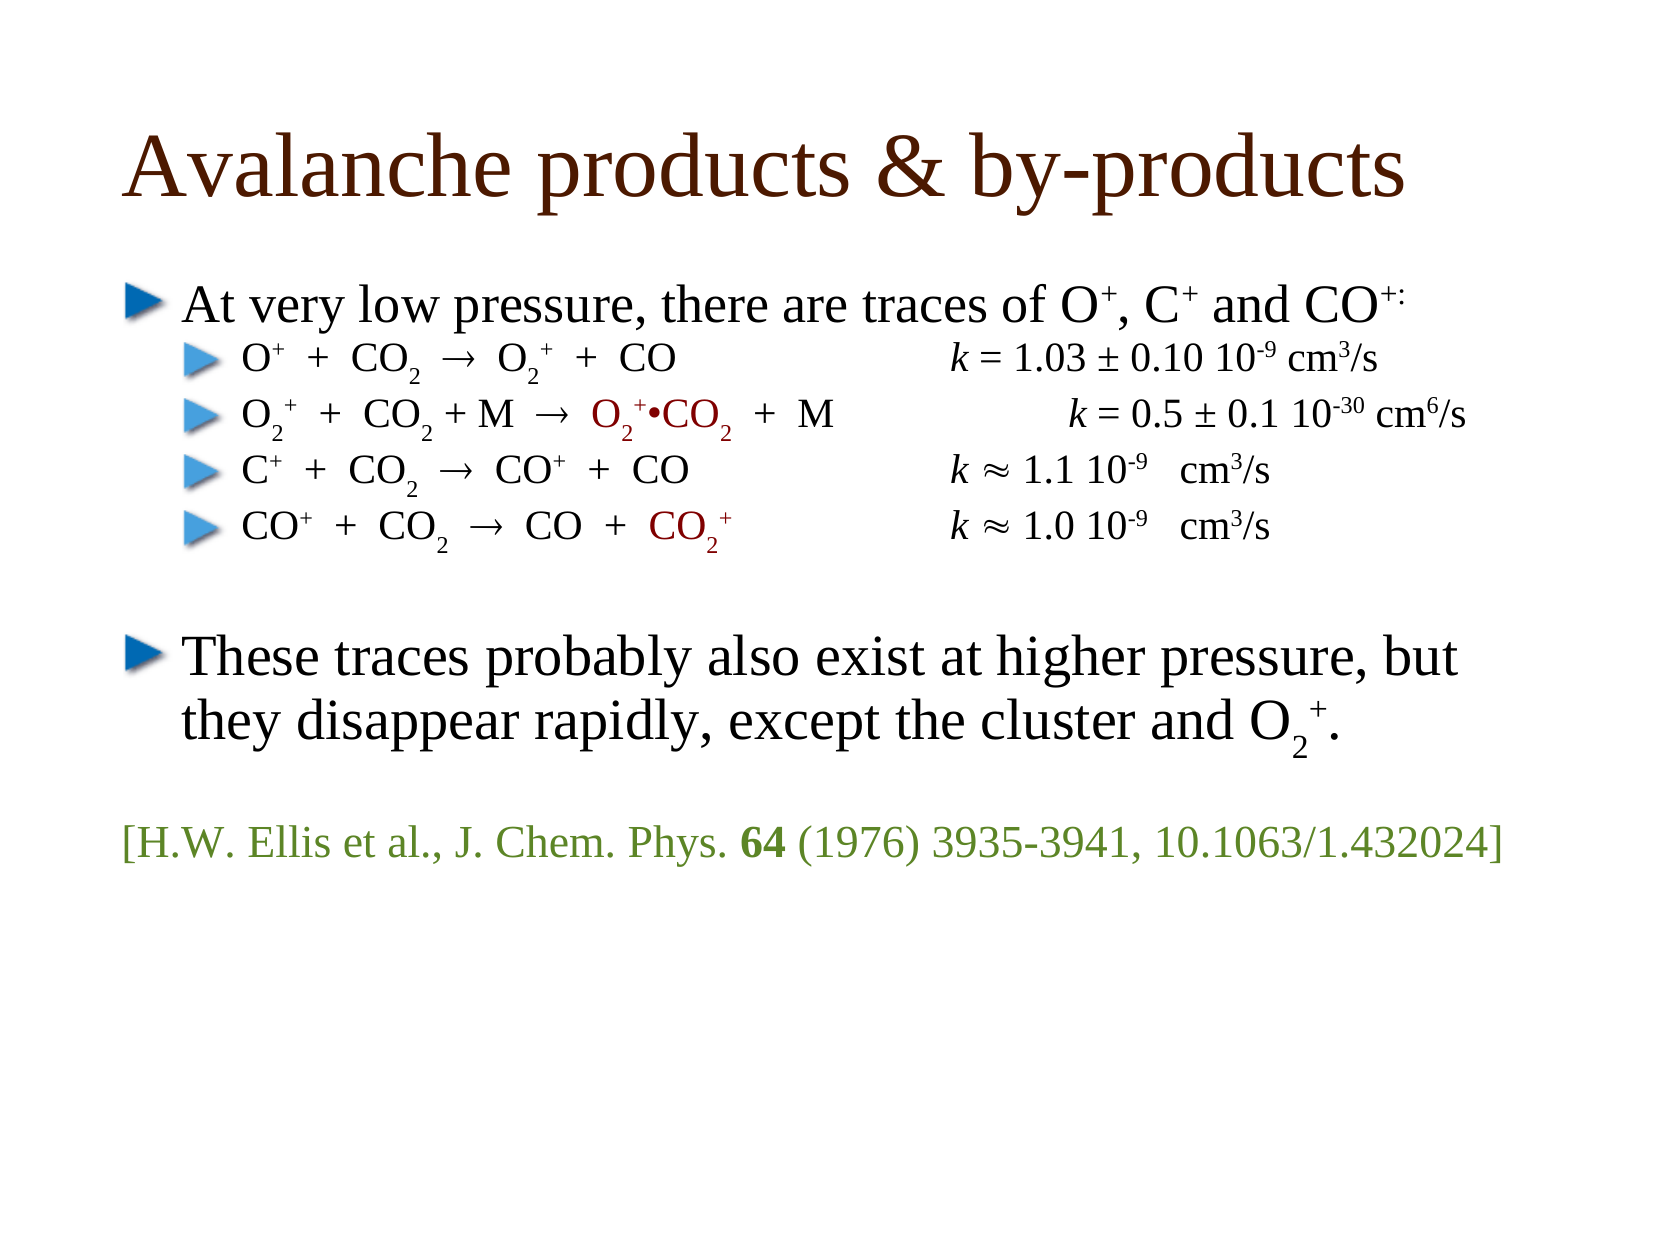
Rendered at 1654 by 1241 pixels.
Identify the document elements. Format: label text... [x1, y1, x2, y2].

title Avalanche products & by-products [121, 61, 1534, 269]
list At very low pressure, there are traces of O+, C+ and CO+: O+ + CO2  O2+ + CO k = 1.03 ± 0.10 10-9 cm3/s O2+ + CO2 + M  O2+CO2 + M k = 0.5 ± 0.1 10-30 cm6/s C+ + CO2  CO+ + CO k ≈ 1.1 10-9 cm3/s CO+ + CO2  CO + CO2+ k ≈ 1.0 10-9 cm3/s These traces probably also exist at higher pressure, but they disappear rapidly, except the cluster and O2+. [H.W. Ellis et al., J. Chem. Phys. 64 (1976) 3935-3941, 10.1063/1.432024] [121, 273, 1606, 994]
